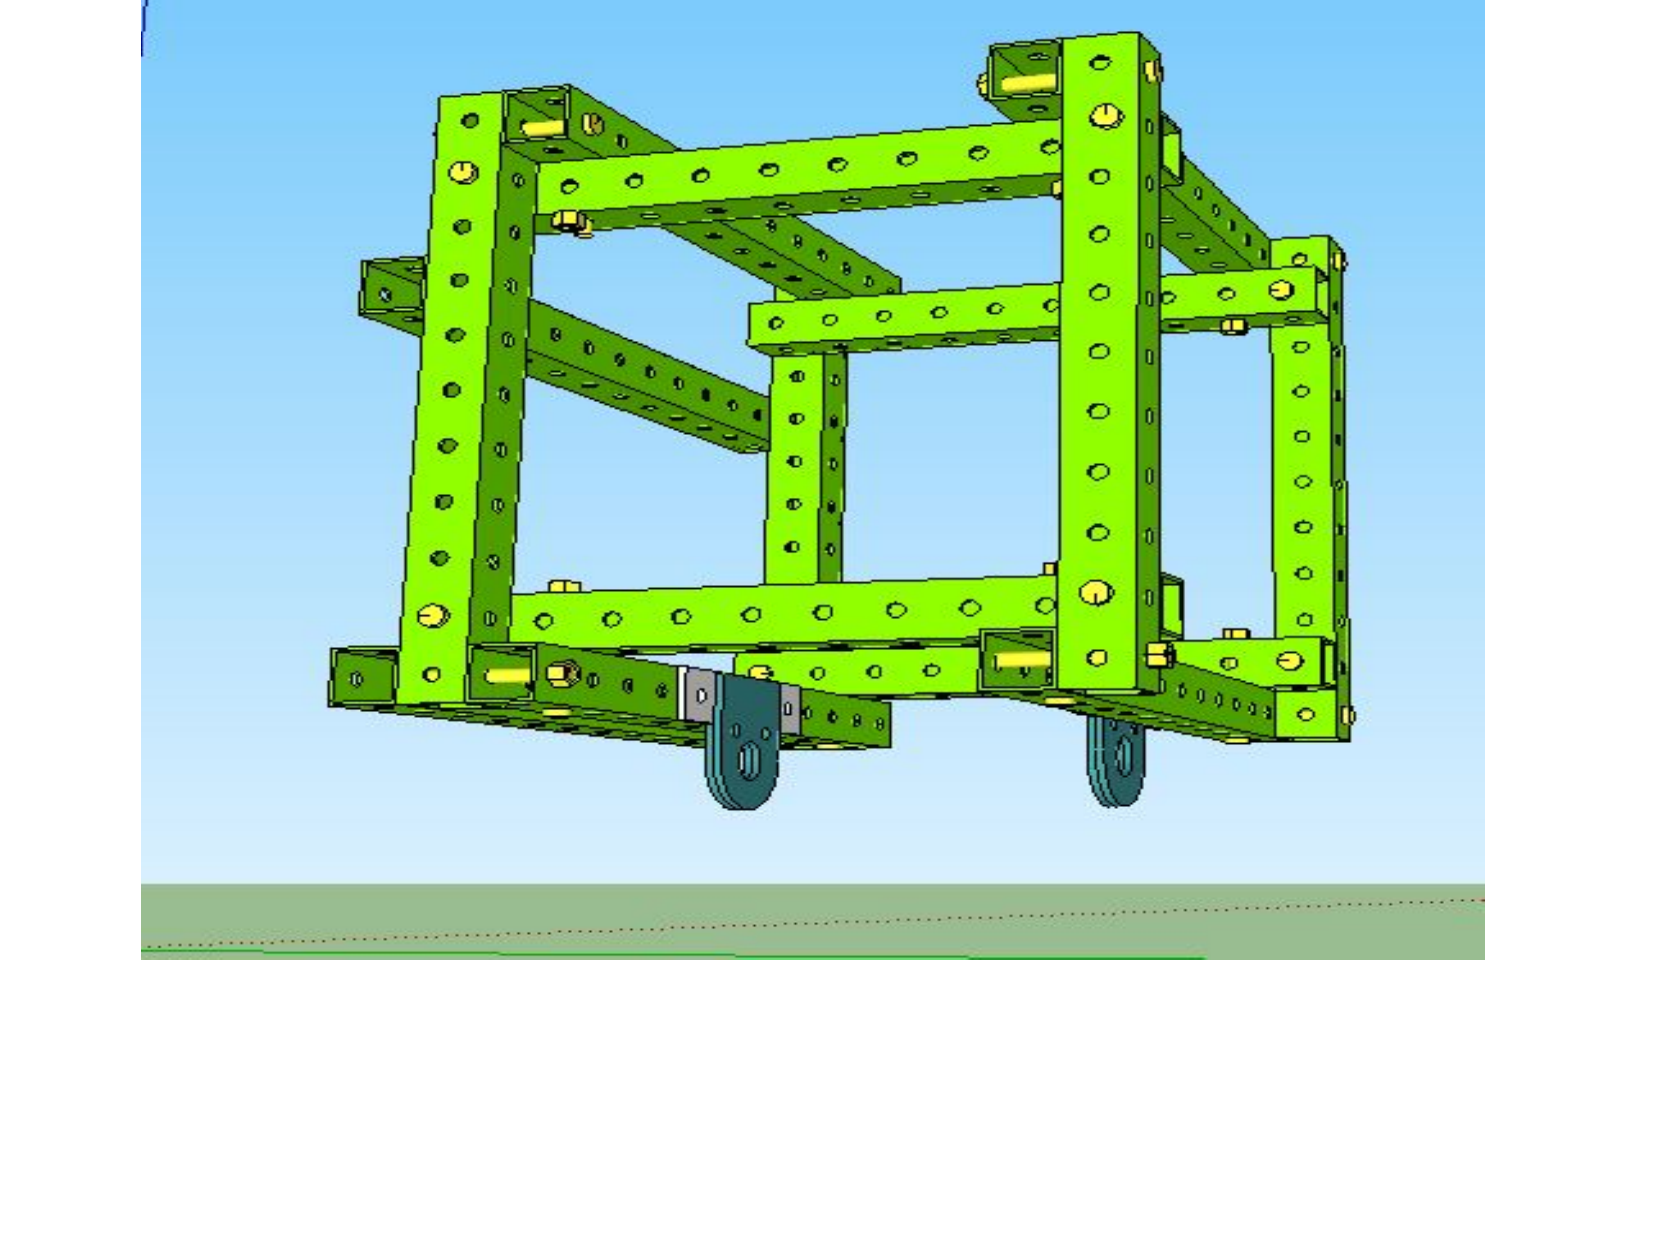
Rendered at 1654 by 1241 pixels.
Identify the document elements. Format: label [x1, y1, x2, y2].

picture [141, 0, 1486, 961]
